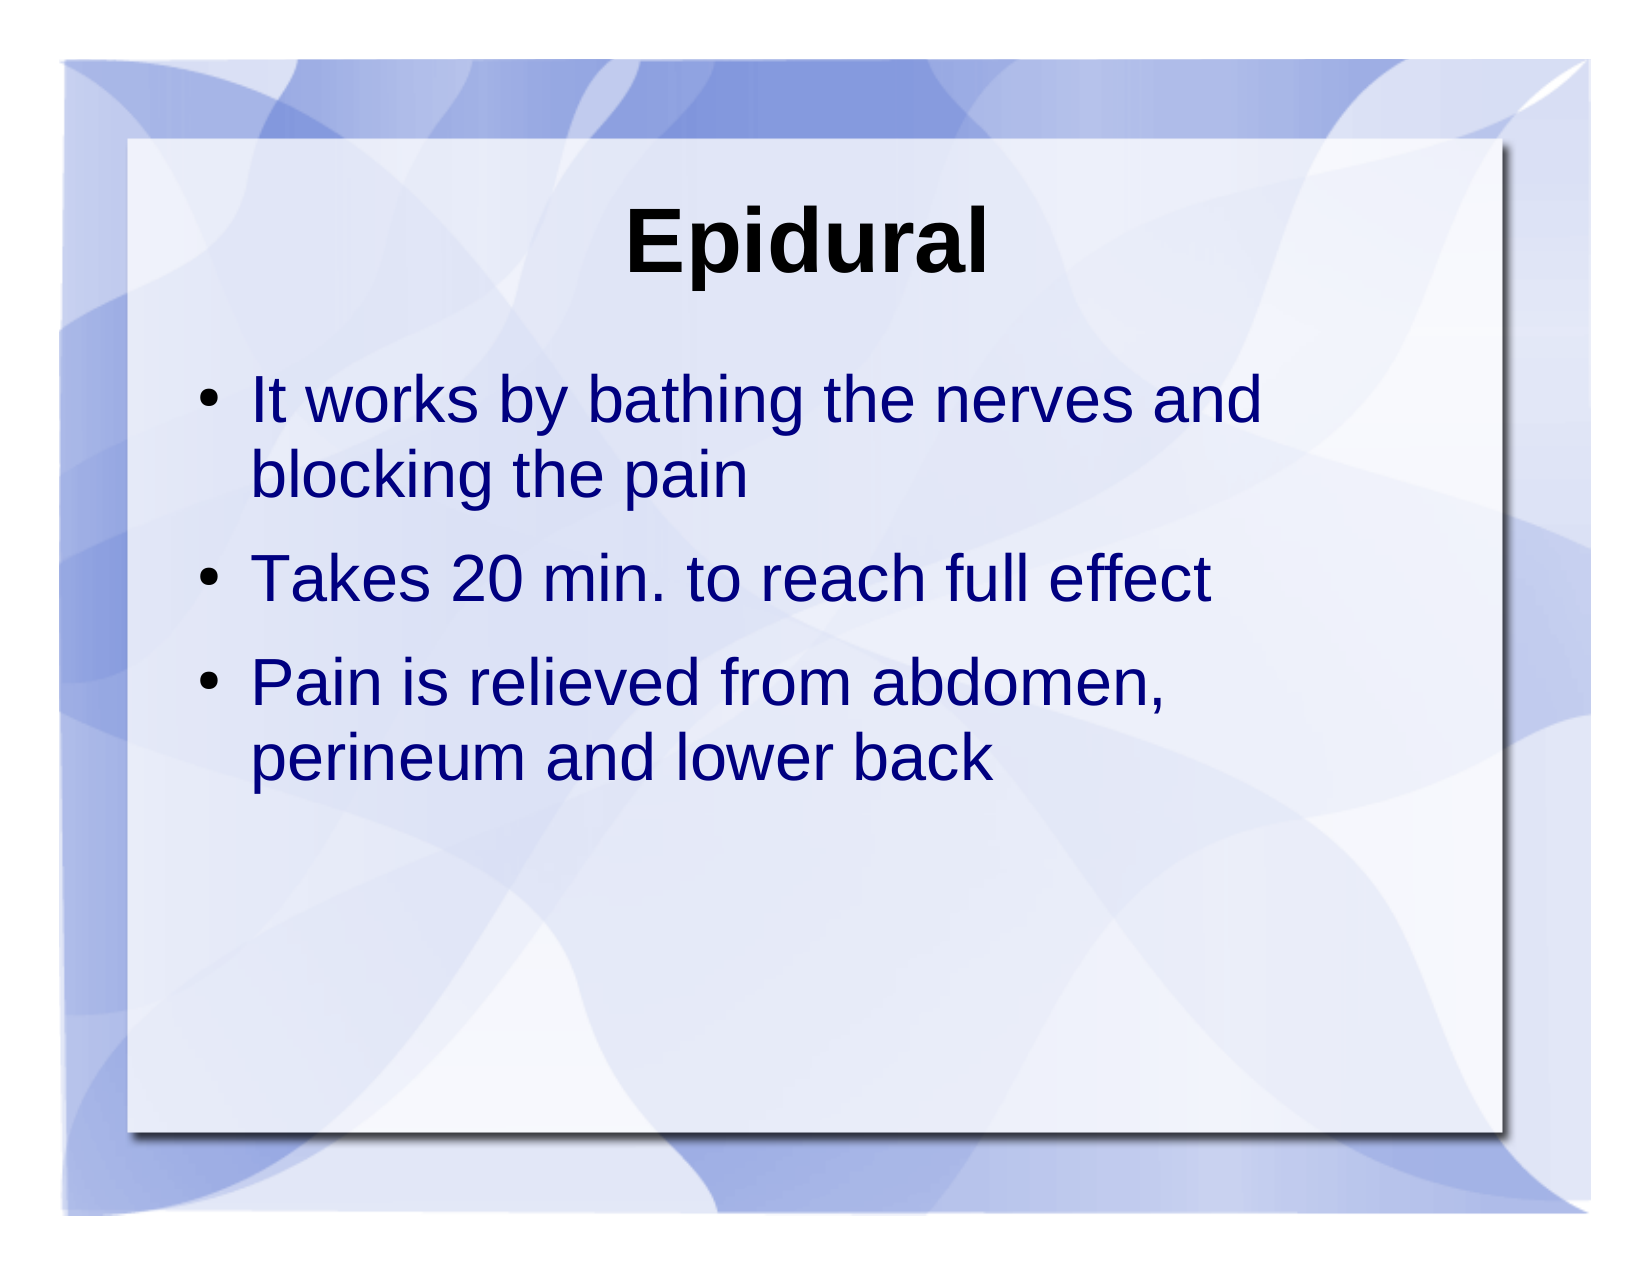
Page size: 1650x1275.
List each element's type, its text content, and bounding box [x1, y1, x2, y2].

title Epidural [135, 151, 1482, 330]
picture [59, 59, 1591, 1216]
list It works by bathing the nerves and blocking the pain Takes 20 min. to reach full effect Pain is relieved from abdomen, perineum and lower back [179, 362, 1438, 954]
